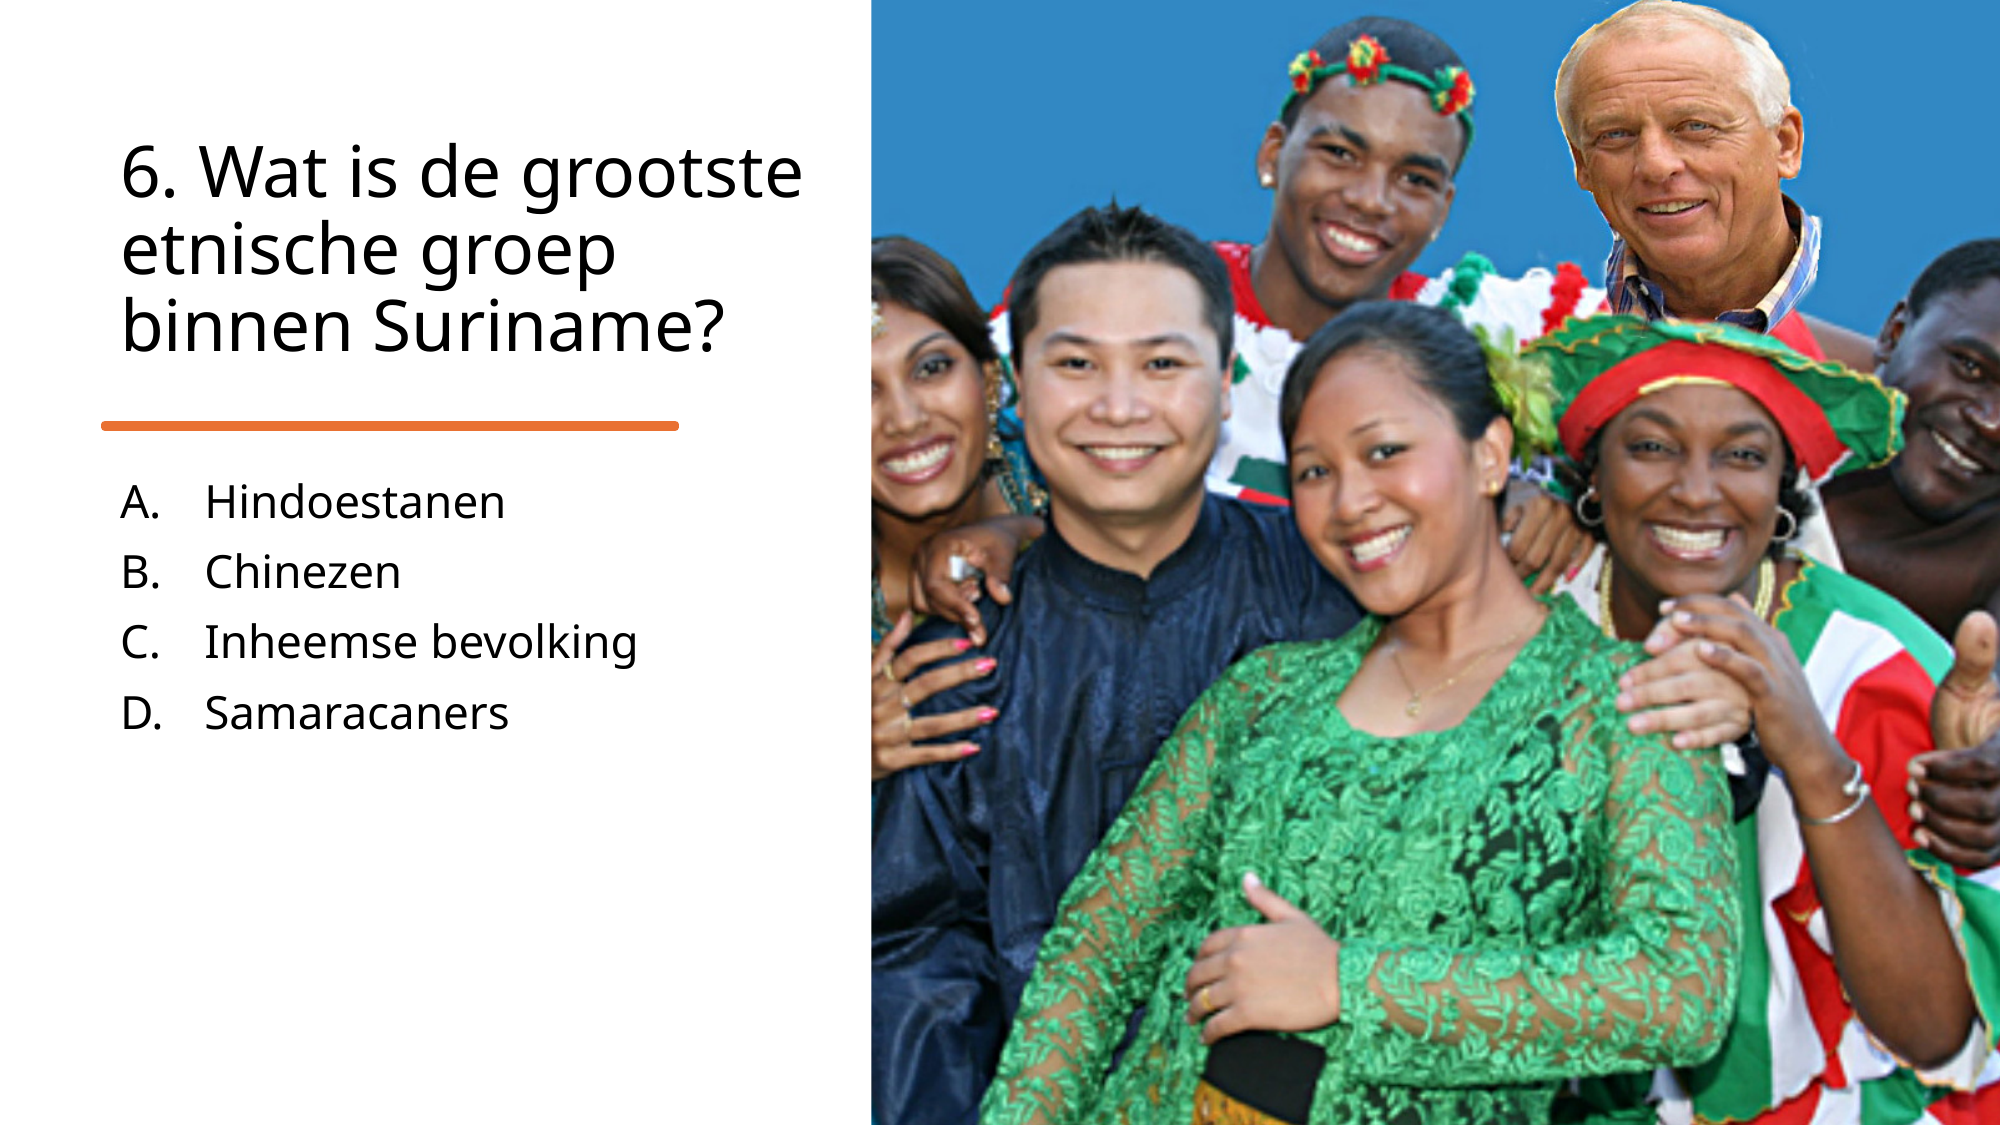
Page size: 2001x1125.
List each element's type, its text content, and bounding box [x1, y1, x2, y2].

text_box [0, 0, 871, 1125]
picture [871, 0, 2000, 1125]
list Hindoestanen Chinezen Inheemse bevolking Samaracaners [105, 471, 802, 1016]
title 6. Wat is de grootste etnische groep binnen Suriname? [105, 53, 822, 375]
